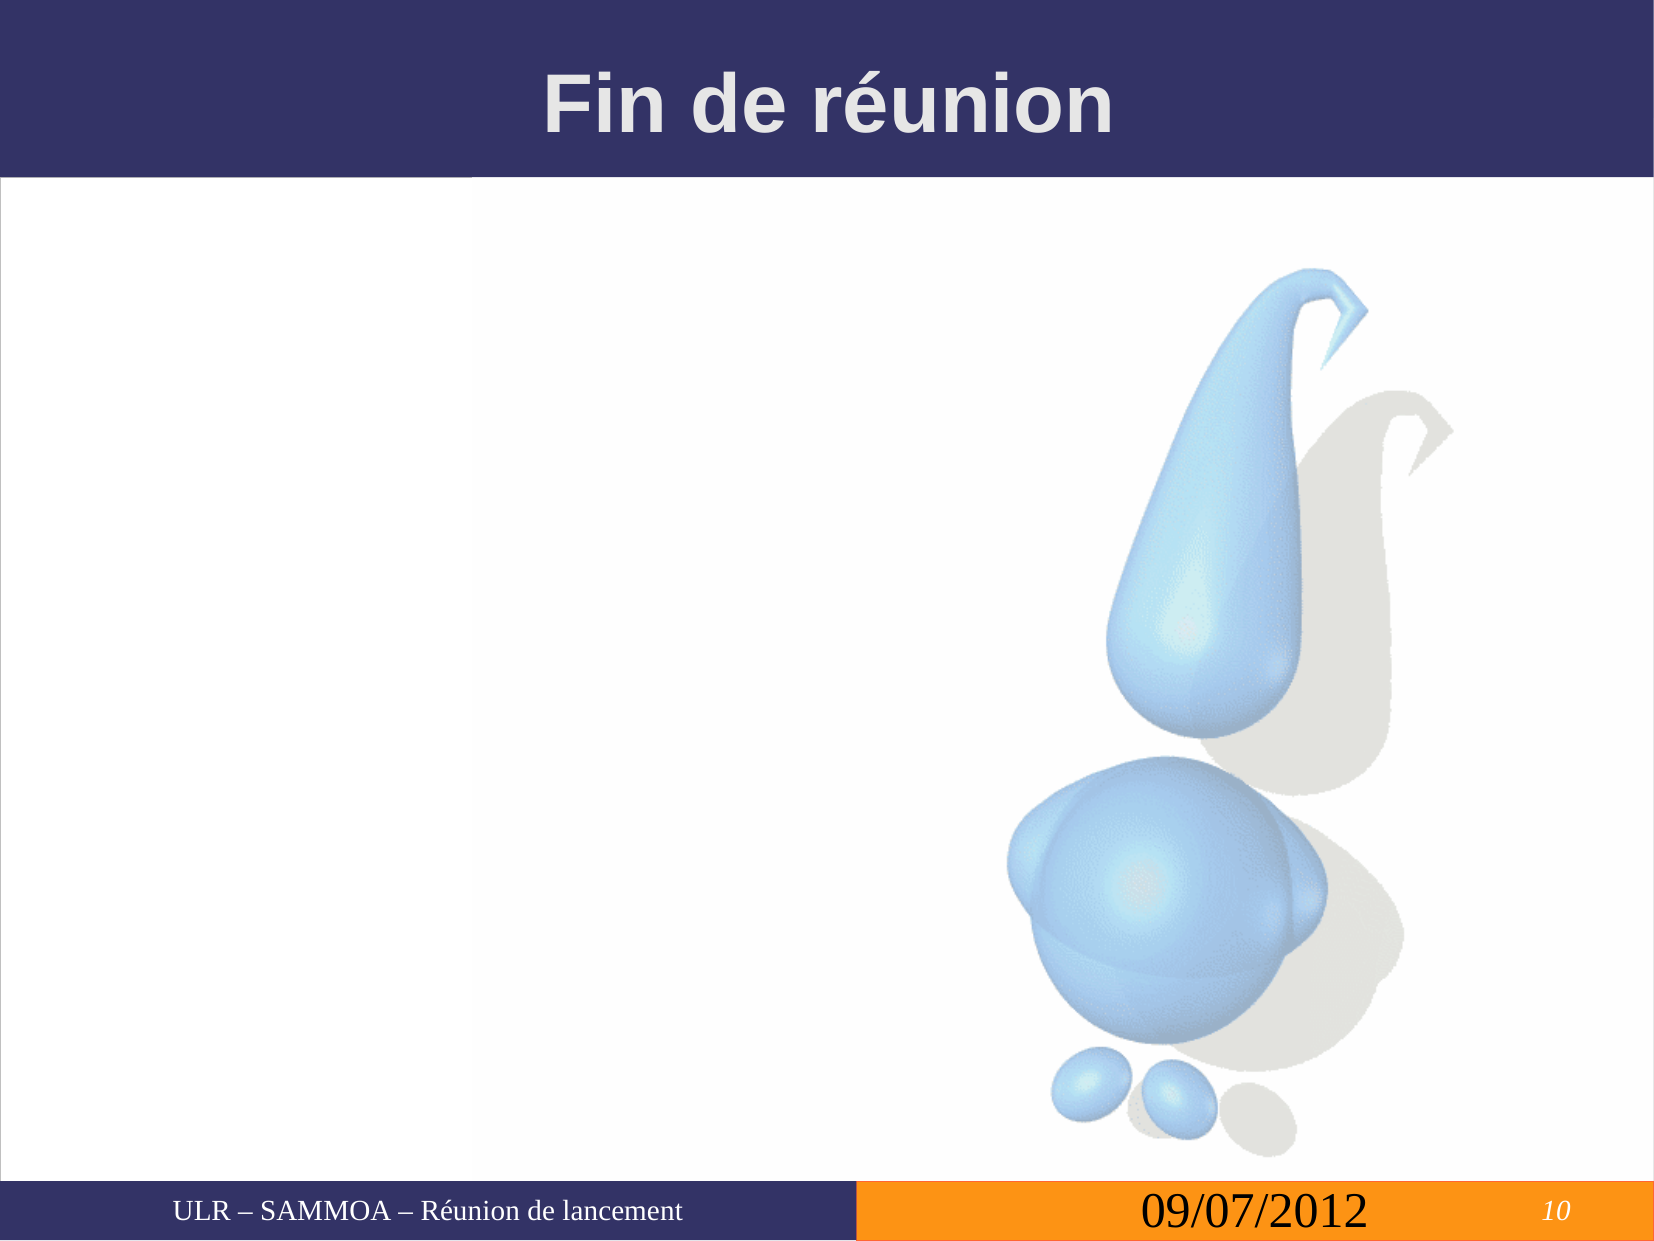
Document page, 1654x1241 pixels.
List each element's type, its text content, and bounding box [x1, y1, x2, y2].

picture [472, 178, 1654, 1181]
title Fin de réunion [123, 0, 1536, 208]
